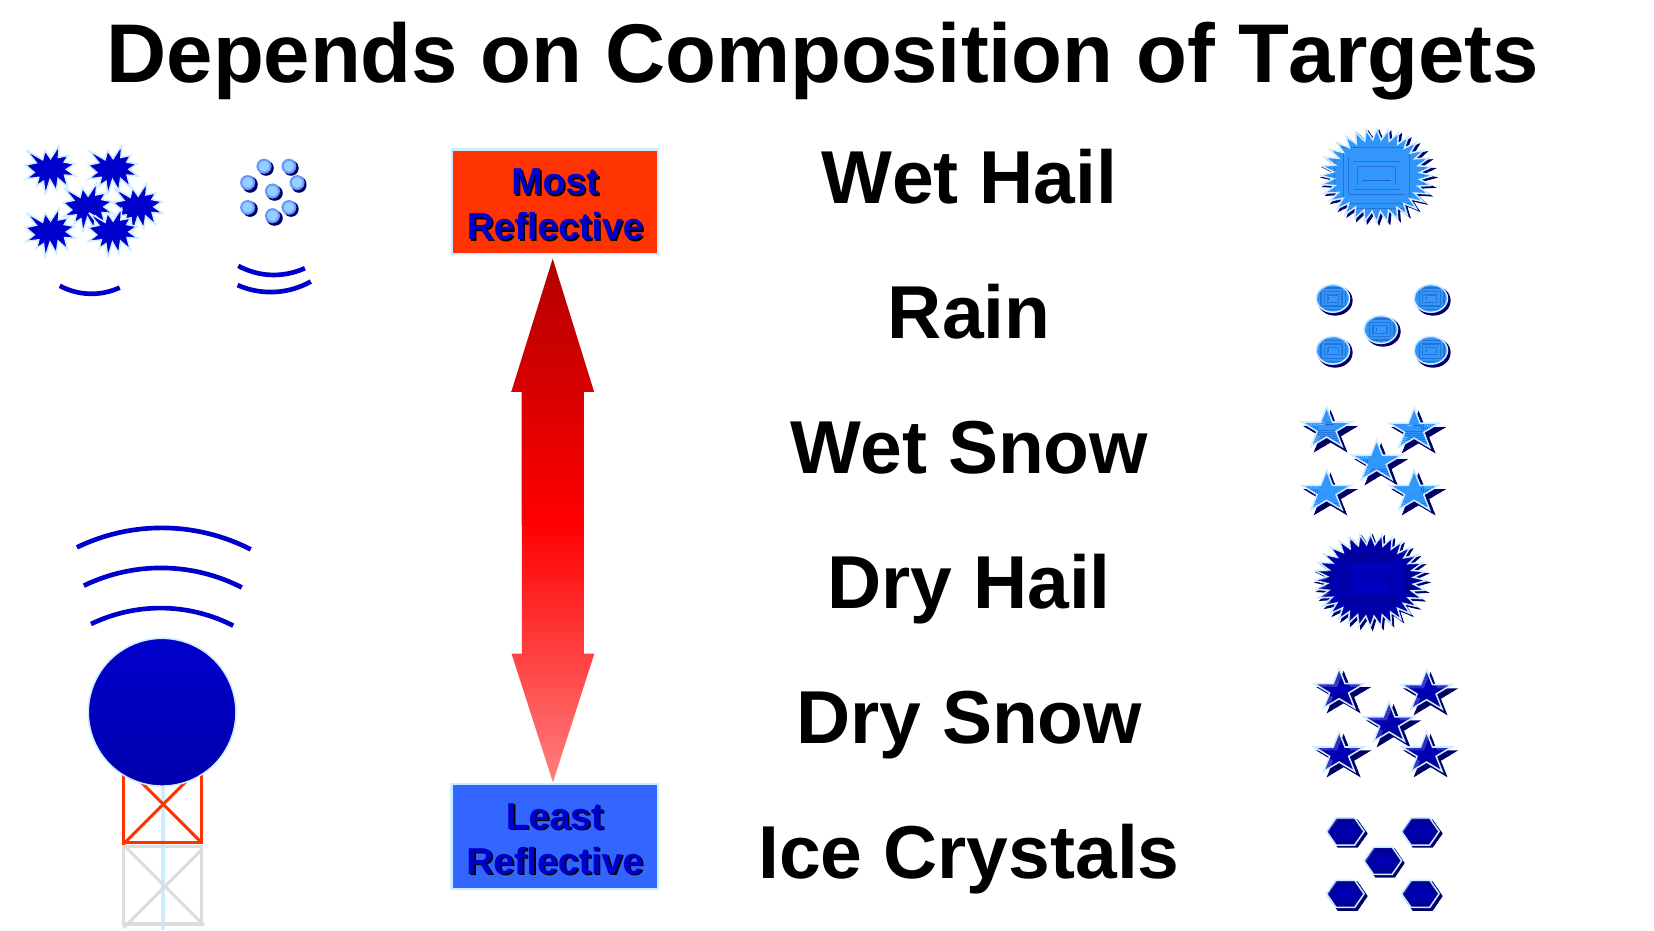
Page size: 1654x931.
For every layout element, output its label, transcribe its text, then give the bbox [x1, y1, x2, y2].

text_box [1401, 817, 1440, 846]
text_box [1364, 847, 1402, 875]
text_box [1326, 817, 1365, 846]
text_box [1401, 669, 1452, 710]
text_box [1351, 440, 1402, 480]
text_box [25, 145, 76, 195]
text_box [1316, 336, 1350, 365]
text_box [1314, 731, 1365, 772]
text_box [1401, 880, 1440, 908]
text_box [1314, 533, 1427, 628]
text_box [1401, 731, 1452, 772]
text_box [1414, 284, 1448, 313]
text_box [1301, 407, 1352, 447]
text_box [1301, 470, 1352, 510]
title Wet Hail Rain Wet Snow Dry Hail Dry Snow Ice Crystals [687, 80, 1251, 897]
text_box [25, 145, 163, 258]
text_box [257, 159, 271, 173]
text_box [282, 201, 296, 214]
text_box [282, 159, 296, 173]
text_box [511, 258, 595, 783]
text_box [1314, 668, 1365, 708]
text_box [1320, 128, 1433, 223]
text_box [265, 209, 280, 223]
text_box [1414, 336, 1448, 365]
text_box [265, 184, 280, 198]
text_box [1364, 315, 1398, 344]
text_box [88, 638, 236, 787]
text_box [241, 201, 255, 214]
text_box Most Reflective [451, 149, 659, 255]
text_box Least Reflective [451, 784, 658, 889]
text_box [1389, 470, 1440, 510]
title Depends on Composition of Targets [0, 5, 1651, 93]
text_box [1389, 408, 1440, 448]
text_box [1364, 701, 1415, 742]
text_box [1326, 880, 1365, 908]
text_box [290, 176, 304, 190]
text_box [1316, 284, 1350, 313]
text_box [241, 176, 255, 190]
